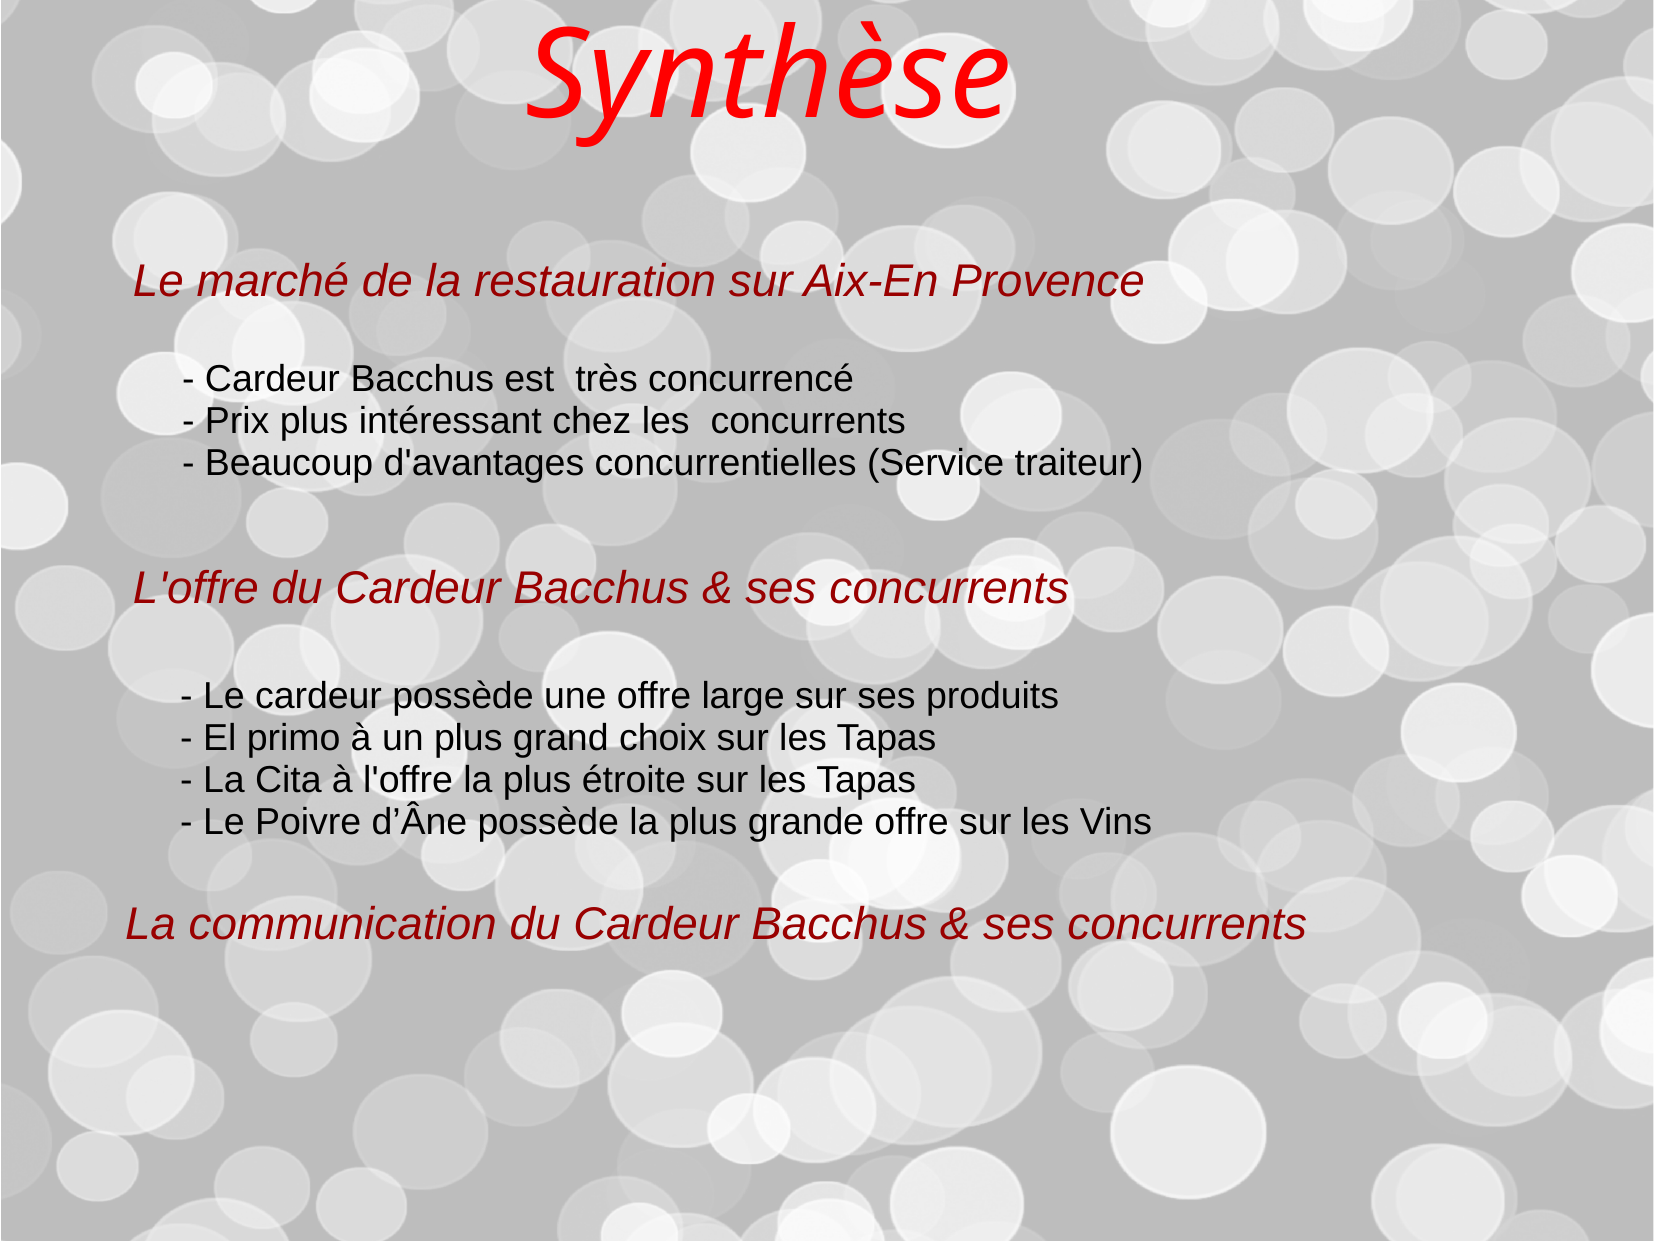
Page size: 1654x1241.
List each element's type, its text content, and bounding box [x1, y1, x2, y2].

text_box Le marché de la restauration sur Aix-En Provence [118, 248, 1501, 314]
text_box - Le cardeur possède une offre large sur ses produits - El primo à un plus grand choix sur les Tapas - La Cita à l'offre la plus étroite sur les Tapas - Le Poivre d’Âne possède la plus grande offre sur les Vins [165, 667, 1205, 851]
text_box L'offre du Cardeur Bacchus & ses concurrents [118, 555, 1134, 621]
text_box La communication du Cardeur Bacchus & ses concurrents [110, 891, 1453, 957]
text_box - Cardeur Bacchus est très concurrencé - Prix plus intéressant chez les concurrents - Beaucoup d'avantages concurrentielles (Service traiteur) [167, 350, 1217, 544]
text_box Synthèse [271, 0, 1300, 189]
picture [0, 0, 1654, 1241]
